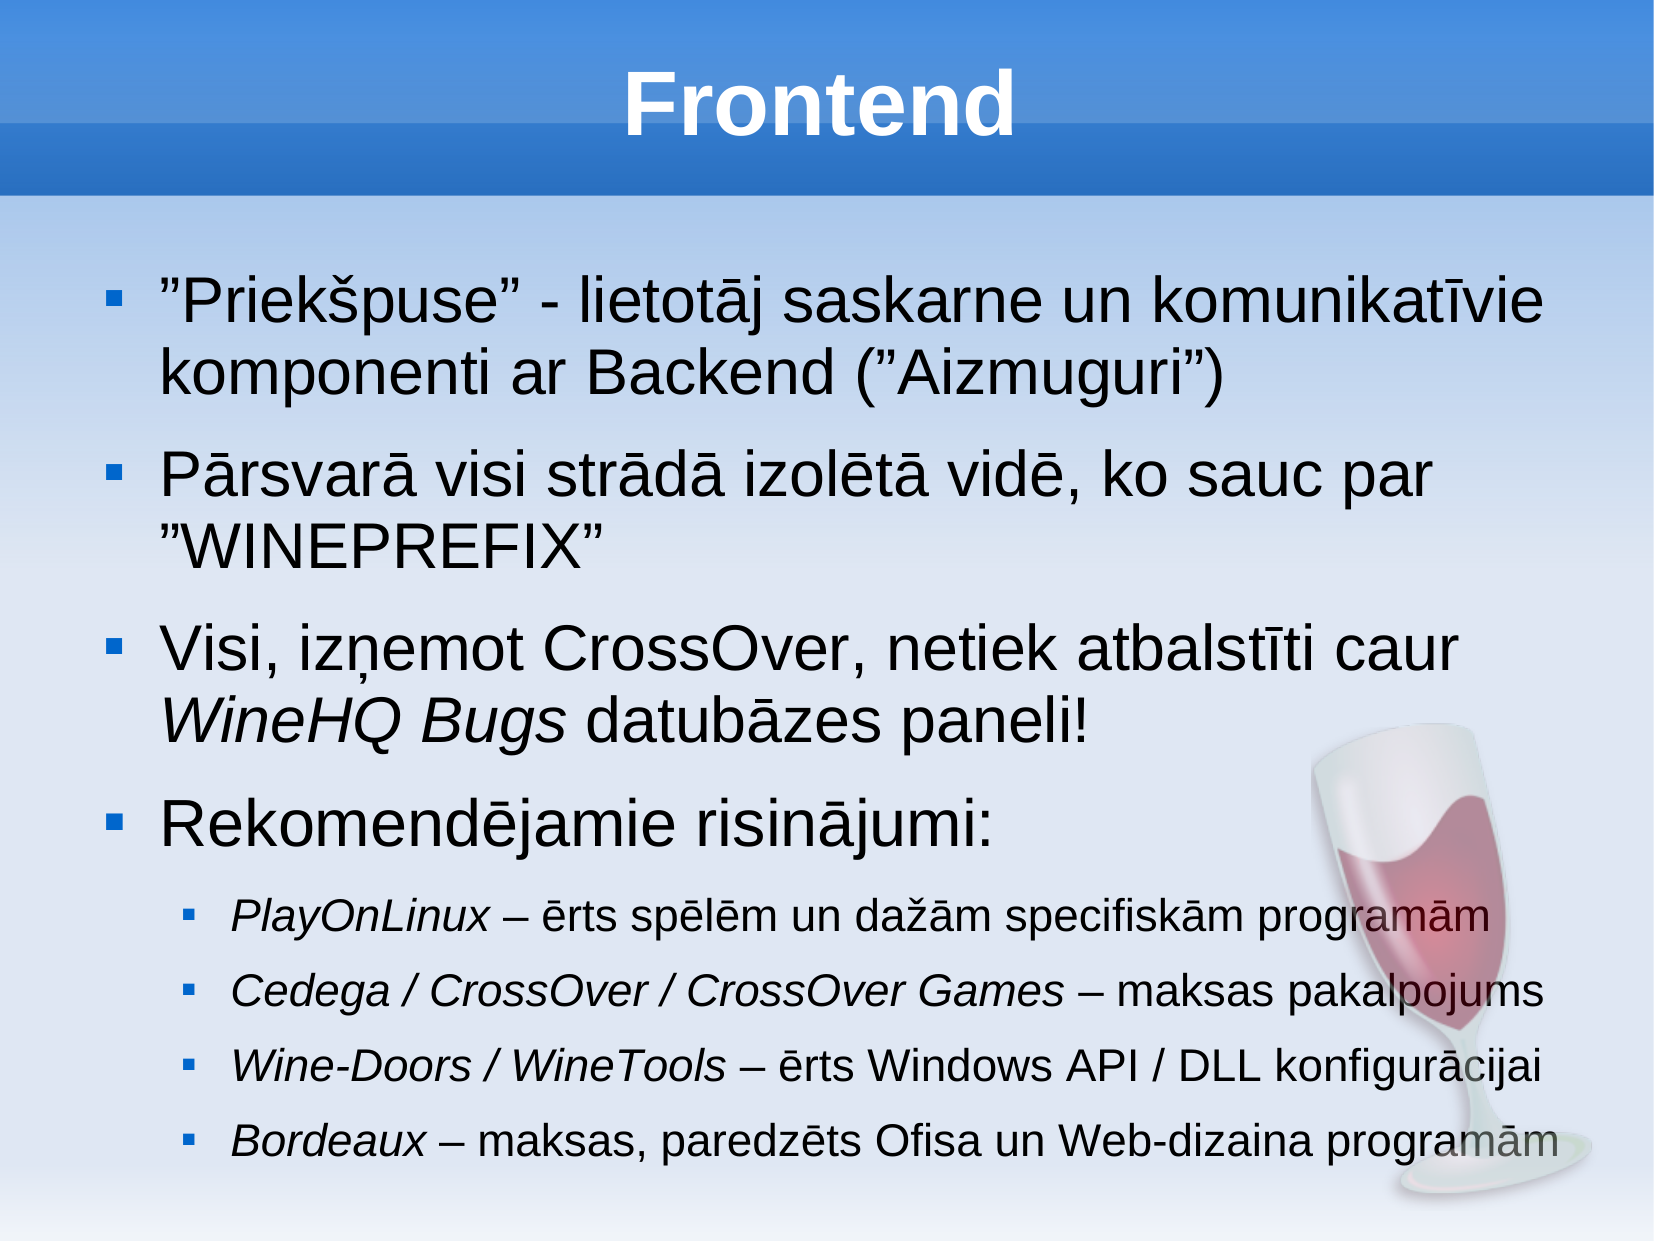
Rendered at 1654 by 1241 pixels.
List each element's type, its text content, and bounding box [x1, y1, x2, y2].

list ”Priekšpuse” - lietotāj saskarne un komunikatīvie komponenti ar Backend (”Aizmuguri”) Pārsvarā visi strādā izolētā vidē, ko sauc par ”WINEPREFIX” Visi, izņemot CrossOver, netiek atbalstīti caur WineHQ Bugs datubāzes paneli! Rekomendējamie risinājumi: PlayOnLinux – ērts spēlēm un dažām specifiskām programām Cedega / CrossOver / CrossOver Games – maksas pakalpojums Wine-Doors / WineTools – ērts Windows API / DLL konfigurācijai Bordeaux – maksas, paredzēts Ofisa un Web-dizaina programām [88, 263, 1577, 1167]
title Frontend [76, 7, 1565, 200]
picture [0, 0, 1654, 1241]
